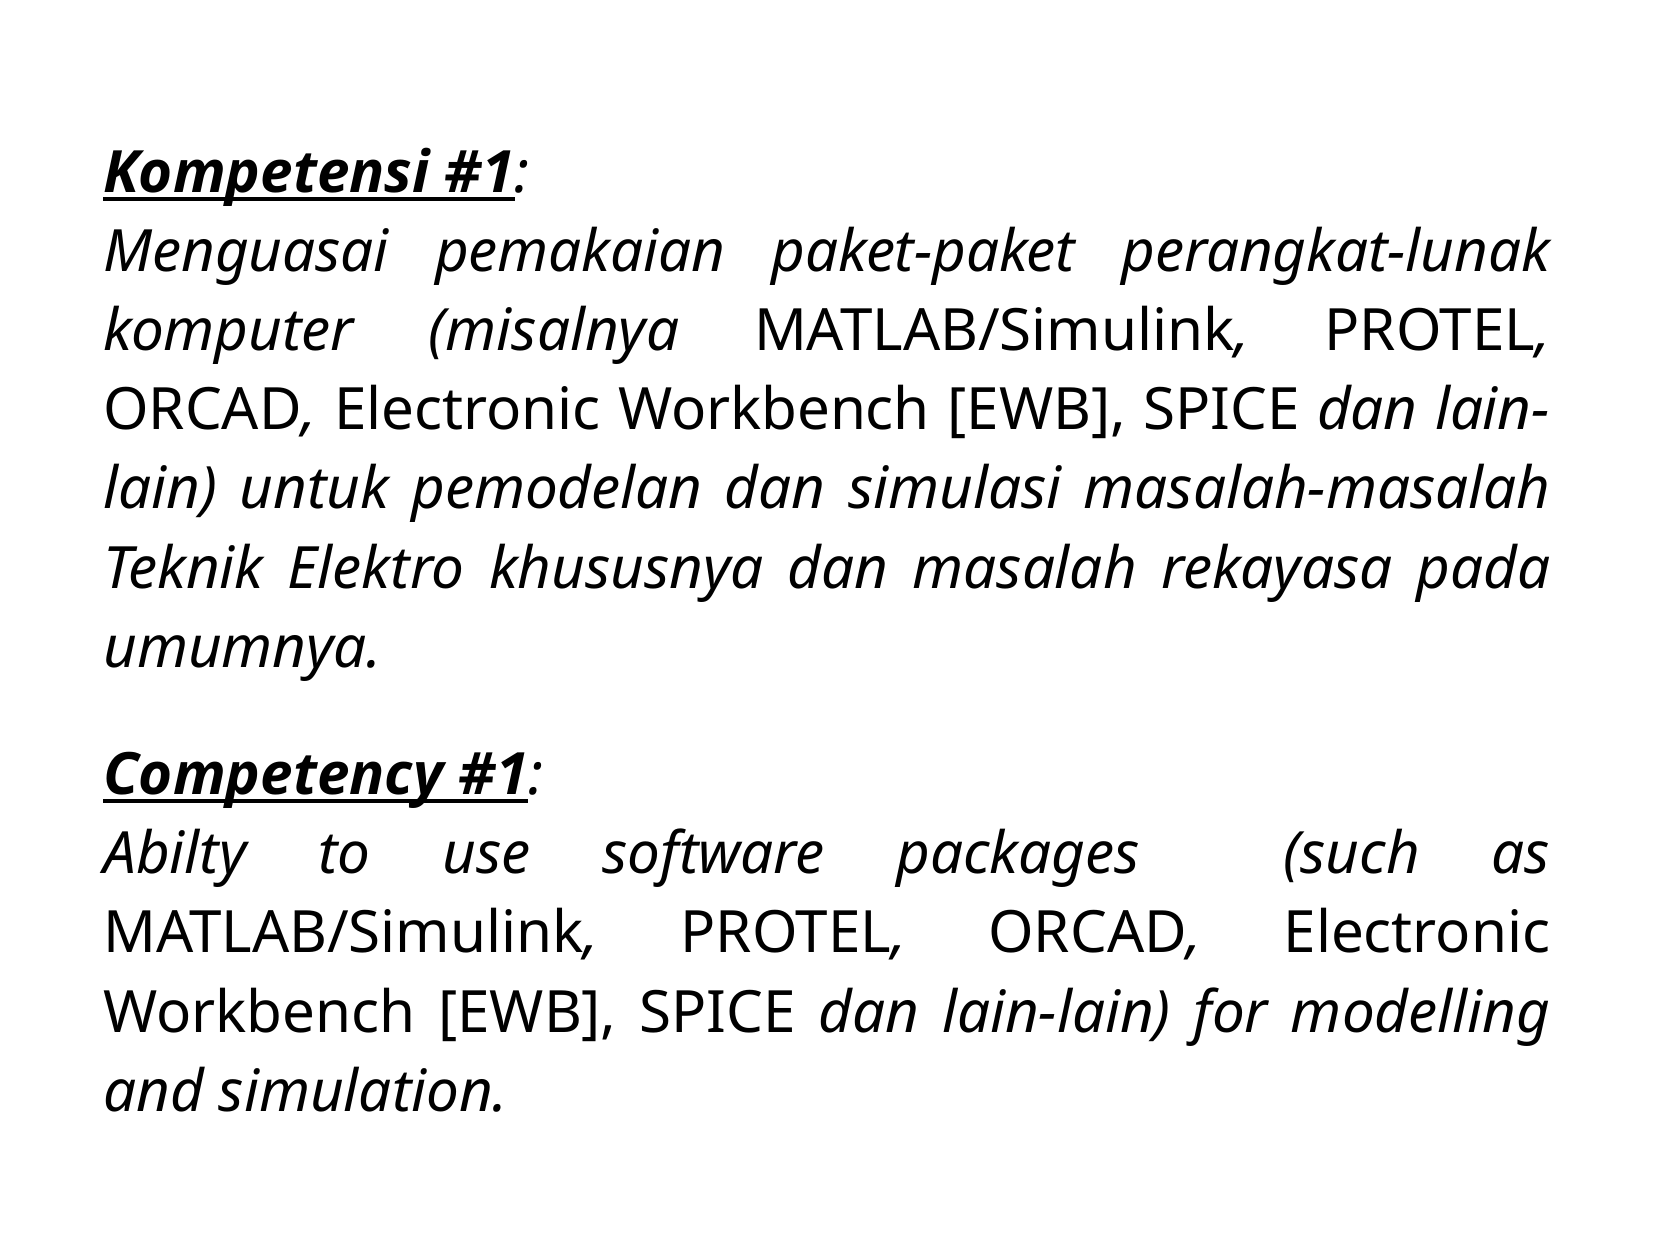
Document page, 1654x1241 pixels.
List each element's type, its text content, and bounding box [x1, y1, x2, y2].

text_box Competency #1: Abilty to use software packages (such as MATLAB/Simulink, PROTEL, ORCAD, Electronic Workbench [EWB], SPICE dan lain-lain) for modelling and simulation. [88, 724, 1565, 1079]
text_box Kompetensi #1: Menguasai pemakaian paket-paket perangkat-lunak komputer (misalnya MATLAB/Simulink, PROTEL, ORCAD, Electronic Workbench [EWB], SPICE dan lain-lain) untuk pemodelan dan simulasi masalah-masalah Teknik Elektro khususnya dan masalah rekayasa pada umumnya. [88, 122, 1565, 680]
